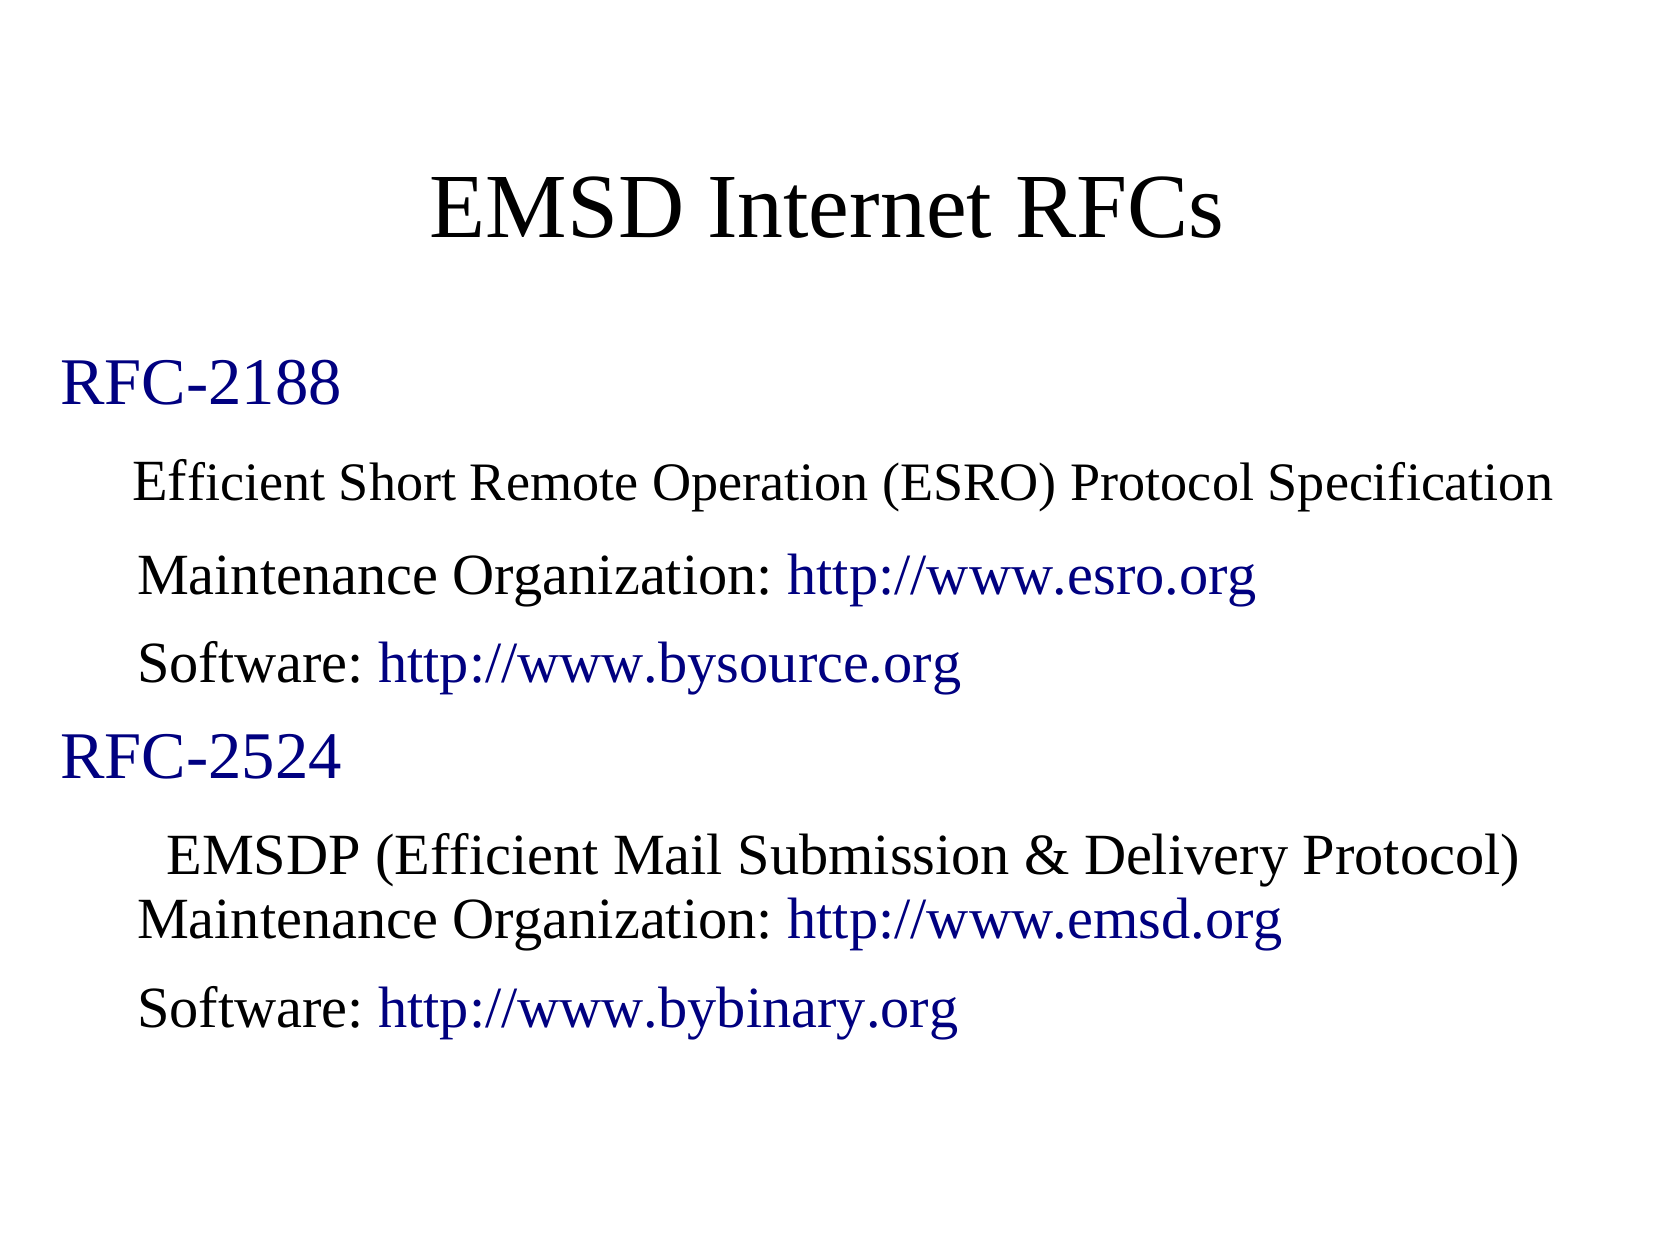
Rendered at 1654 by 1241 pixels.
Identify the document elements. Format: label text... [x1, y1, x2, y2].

title EMSD Internet RFCs [121, 102, 1534, 311]
list RFC-2188 Efficient Short Remote Operation (ESRO) Protocol Specification Maintenance Organization: http://www.esro.org Software: http://www.bysource.org RFC-2524 EMSDP (Efficient Mail Submission & Delivery Protocol) Maintenance Organization: http://www.emsd.org Software: http://www.bybinary.org [42, 344, 1628, 1176]
